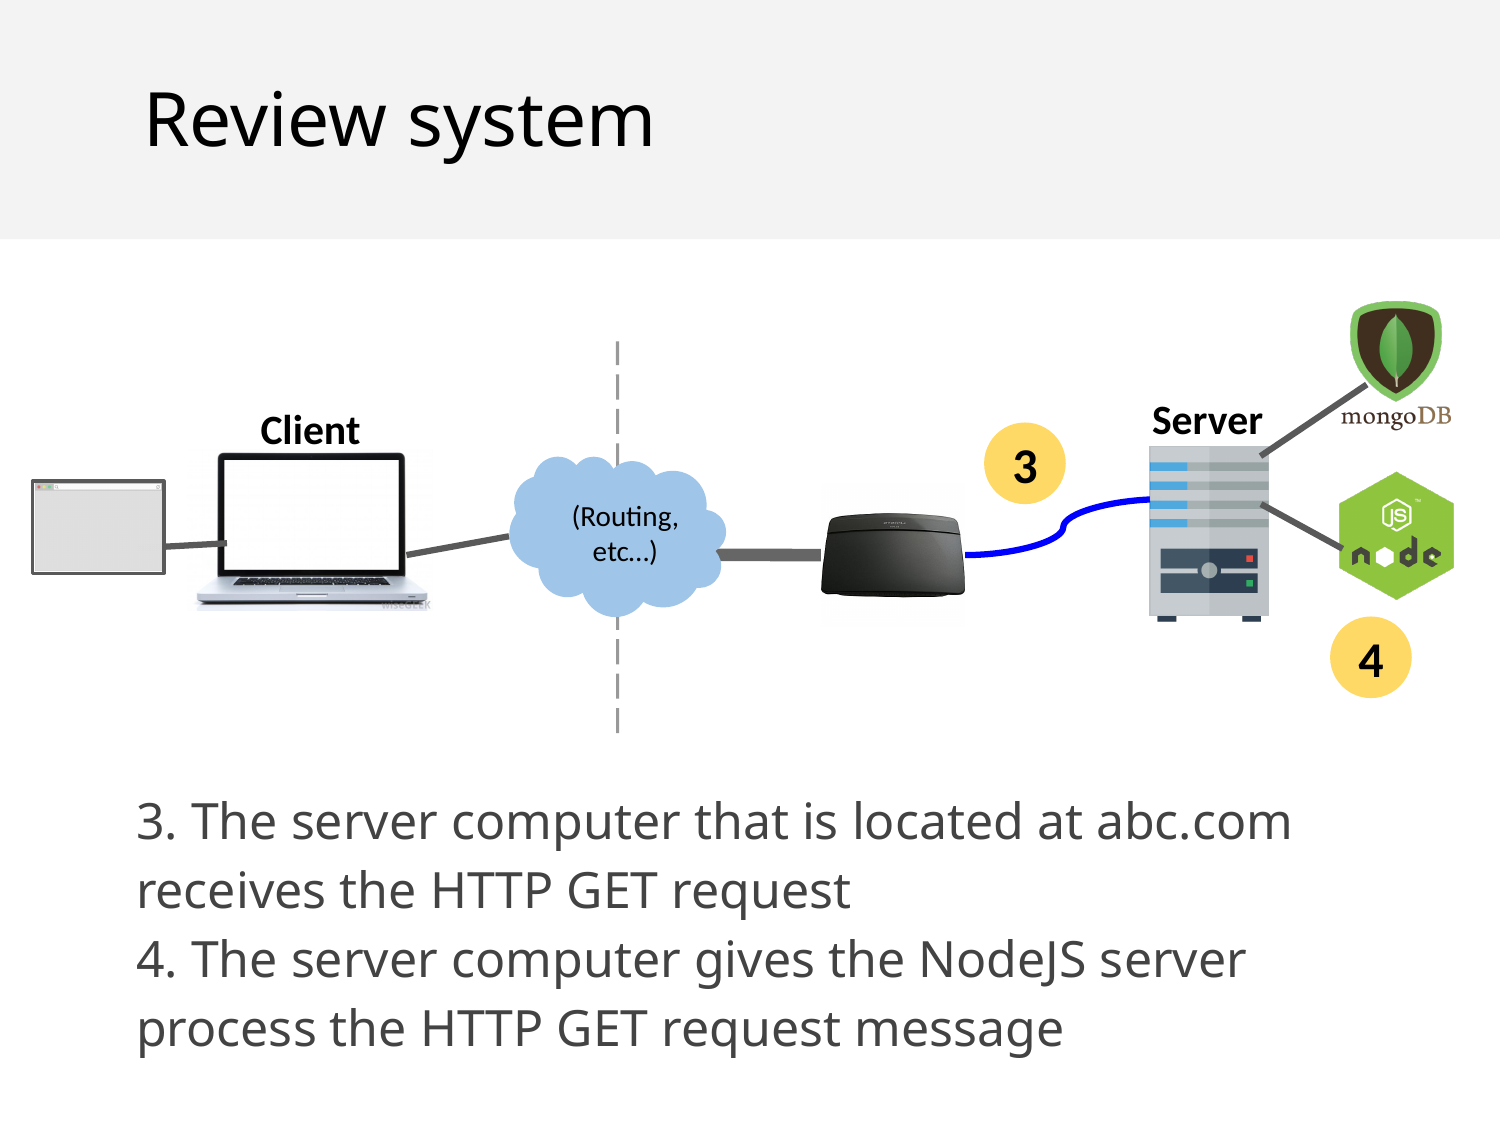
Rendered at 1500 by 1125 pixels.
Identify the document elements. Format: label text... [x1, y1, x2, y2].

picture [1114, 475, 1302, 630]
text_box 4 [1330, 616, 1412, 699]
picture [34, 482, 163, 572]
title Review system [128, 56, 1372, 183]
picture [1330, 470, 1462, 602]
text_box (Routing, etc…) [509, 456, 727, 618]
picture [1324, 282, 1468, 450]
text_box 3 [984, 422, 1066, 505]
text_box Client [188, 371, 434, 484]
text_box Server [1085, 361, 1331, 475]
picture [821, 483, 965, 627]
list 3. The server computer that is located at abc.com receives the HTTP GET request 4. The server computer gives the NodeJS server process the HTTP GET request message [121, 765, 1442, 1067]
picture [187, 449, 433, 611]
